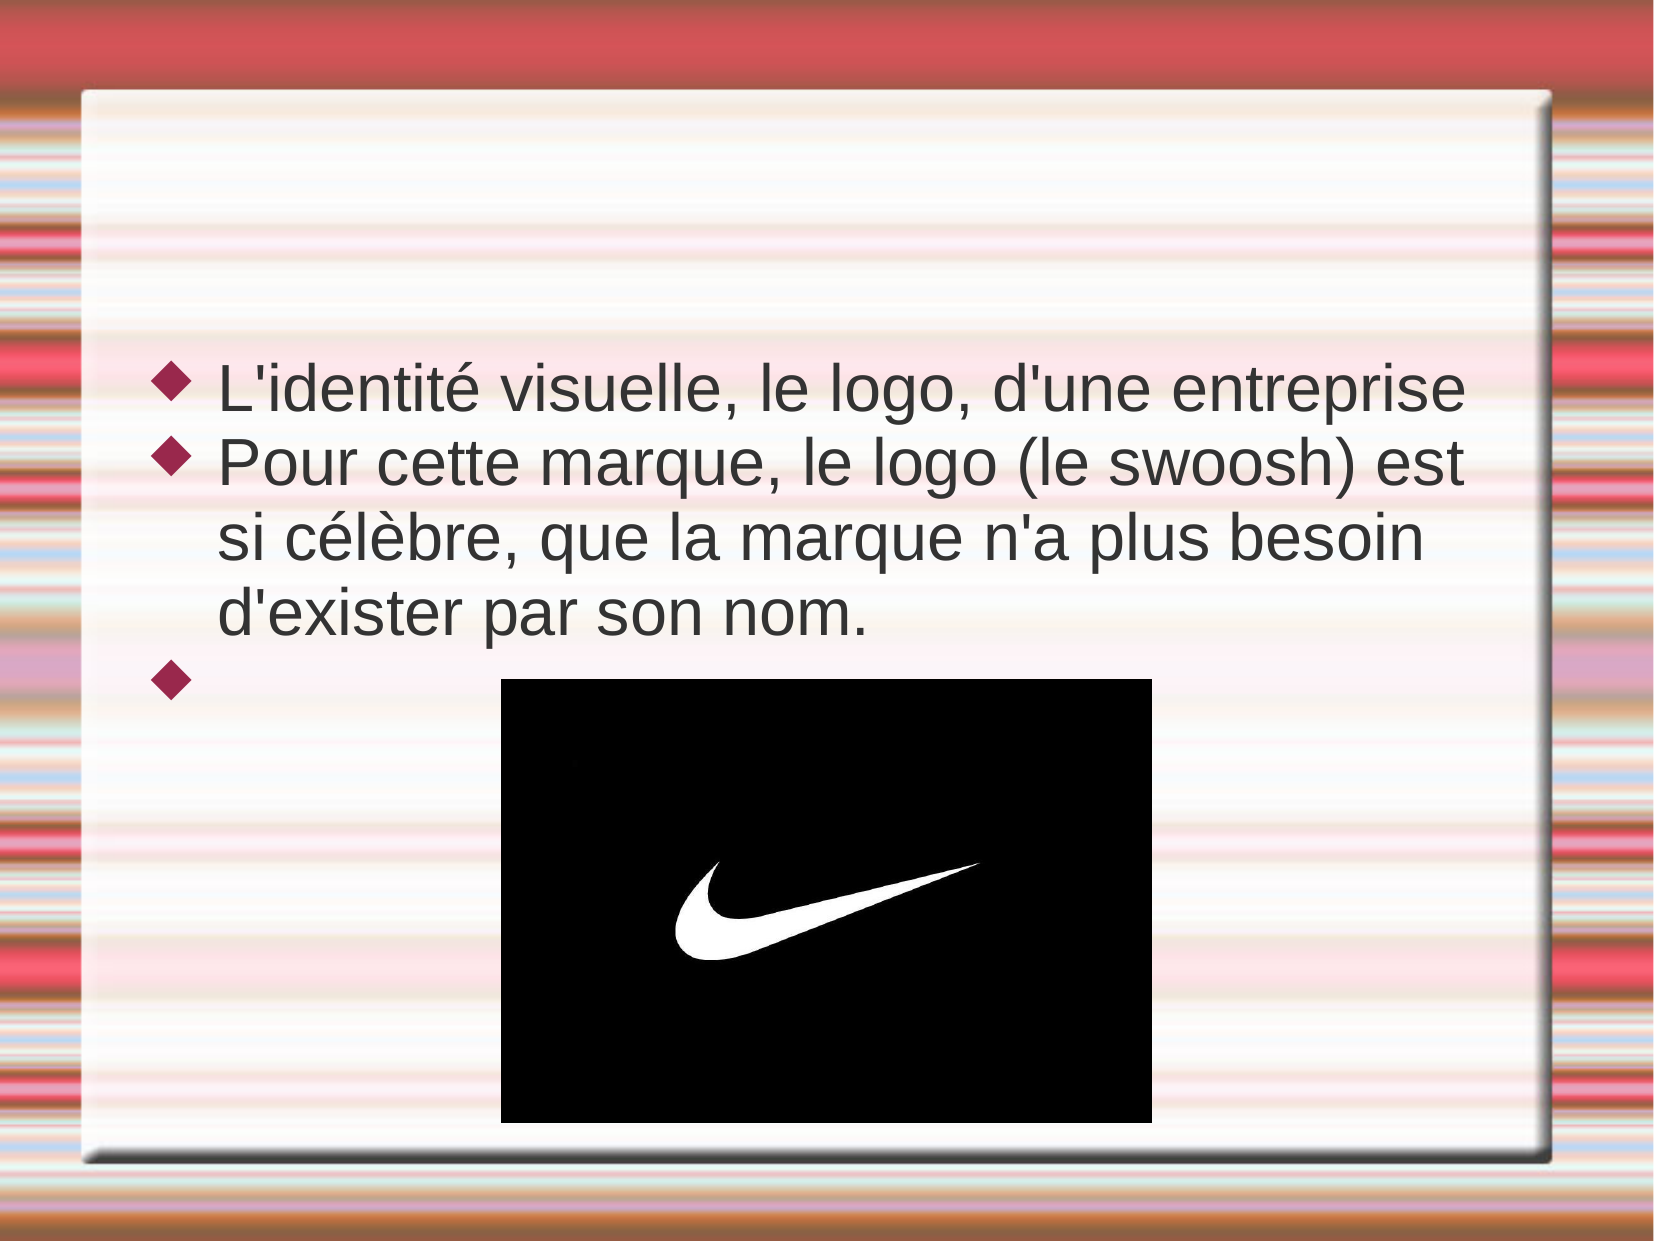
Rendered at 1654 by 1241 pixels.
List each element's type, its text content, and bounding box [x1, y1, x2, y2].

picture [0, 0, 1654, 1241]
list L'identité visuelle, le logo, d'une entreprise Pour cette marque, le logo (le swoosh) est si célèbre, que la marque n'a plus besoin d'exister par son nom. [134, 350, 1516, 1132]
